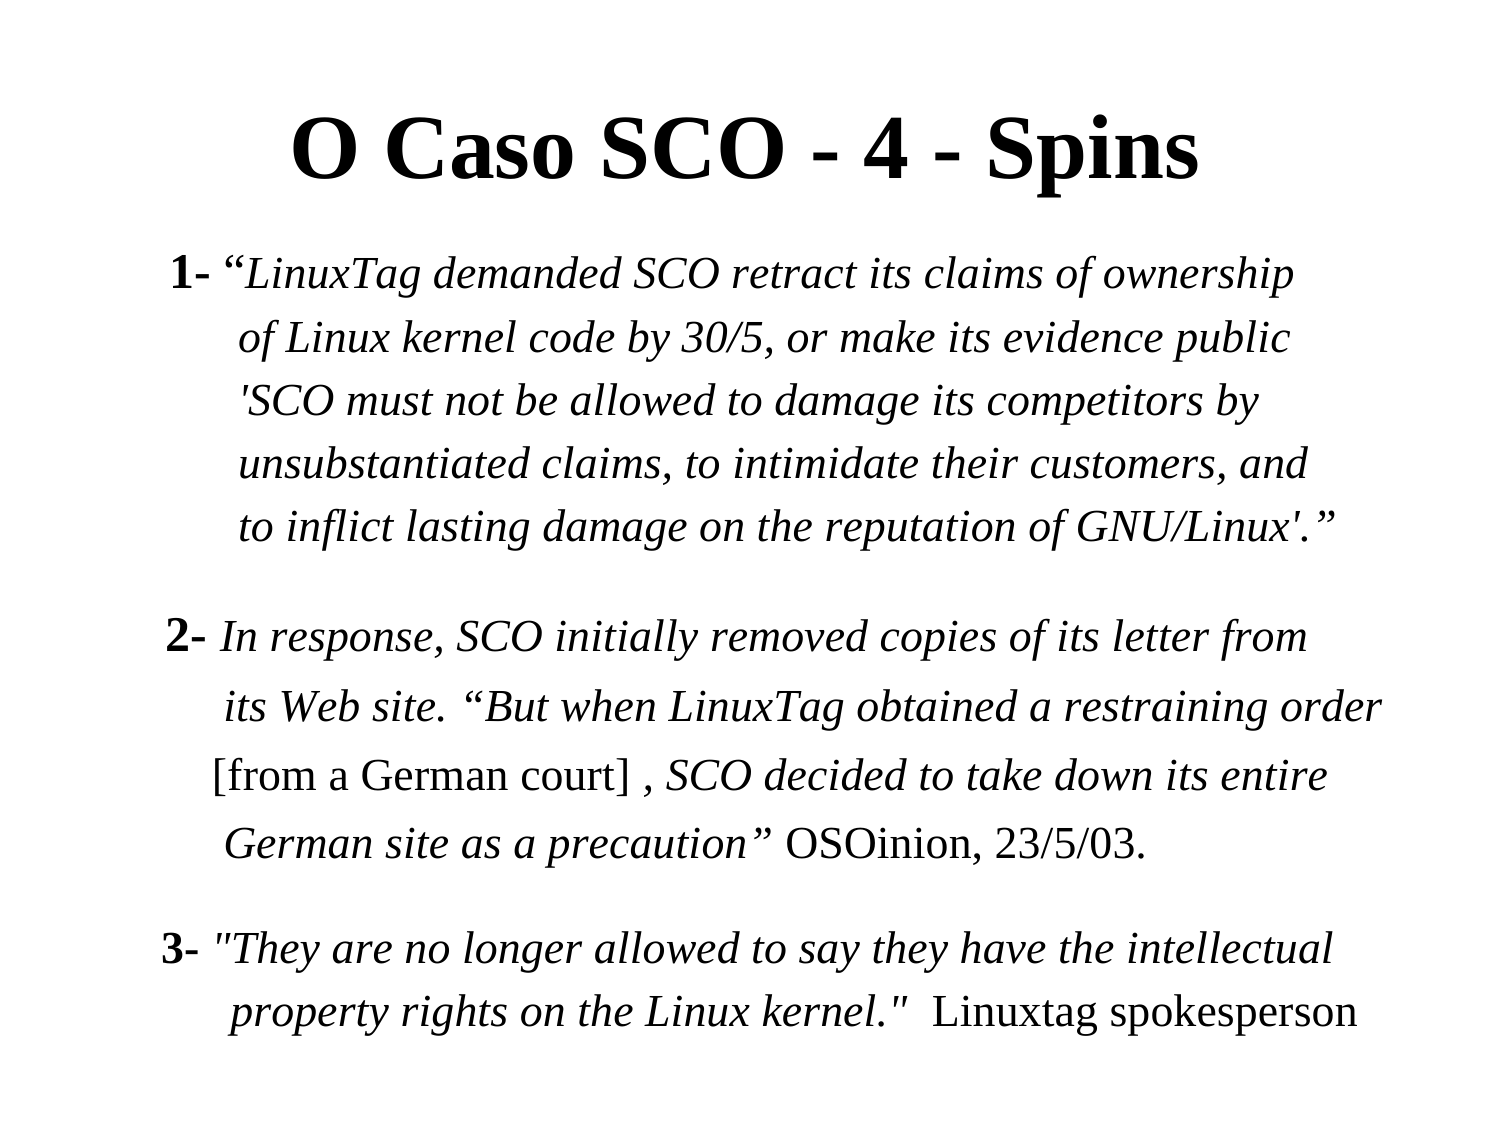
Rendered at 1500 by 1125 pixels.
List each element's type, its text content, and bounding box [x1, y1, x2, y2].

title O Caso SCO - 4 - Spins [118, 54, 1394, 242]
text_box 1- “LinuxTag demanded SCO retract its claims of ownership of Linux kernel code by 30/5, or make its evidence public 'SCO must not be allowed to damage its competitors by unsubstantiated claims, to intimidate their customers, and to inflict lasting damage on the reputation of GNU/Linux'.” [169, 244, 1351, 552]
text_box 2- In response, SCO initially removed copies of its letter from its Web site. “But when LinuxTag obtained a restraining order [from a German court] , SCO decided to take down its entire German site as a precaution” OSOinion, 23/5/03. [165, 607, 1396, 870]
text_box 3- "They are no longer allowed to say they have the intellectual property rights on the Linux kernel." Linuxtag spokesperson [161, 922, 1394, 1037]
